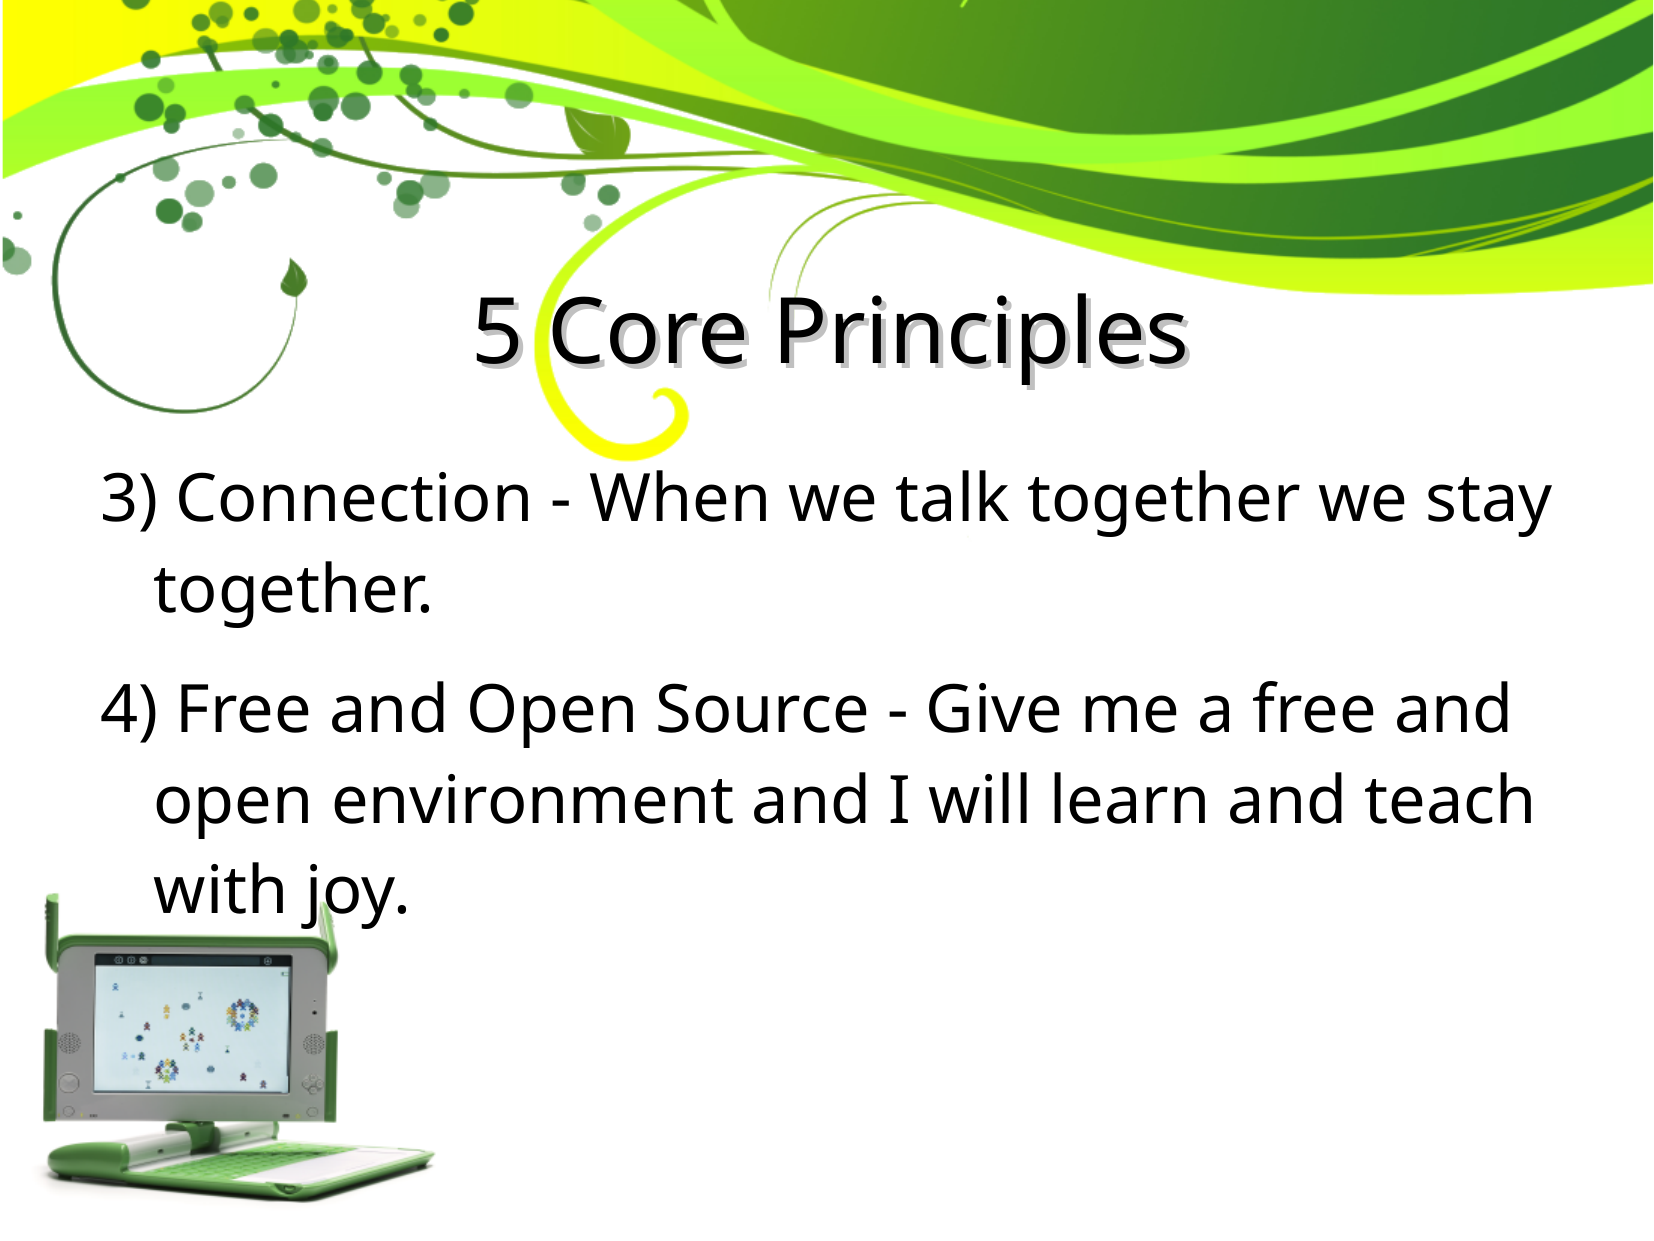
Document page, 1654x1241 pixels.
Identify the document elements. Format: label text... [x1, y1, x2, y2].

list 3) Connection - When we talk together we stay together. 4) Free and Open Source - Give me a free and open environment and I will learn and teach with joy. [82, 450, 1571, 1095]
title 5 Core Principles [87, 232, 1576, 425]
picture [0, 0, 1654, 1241]
